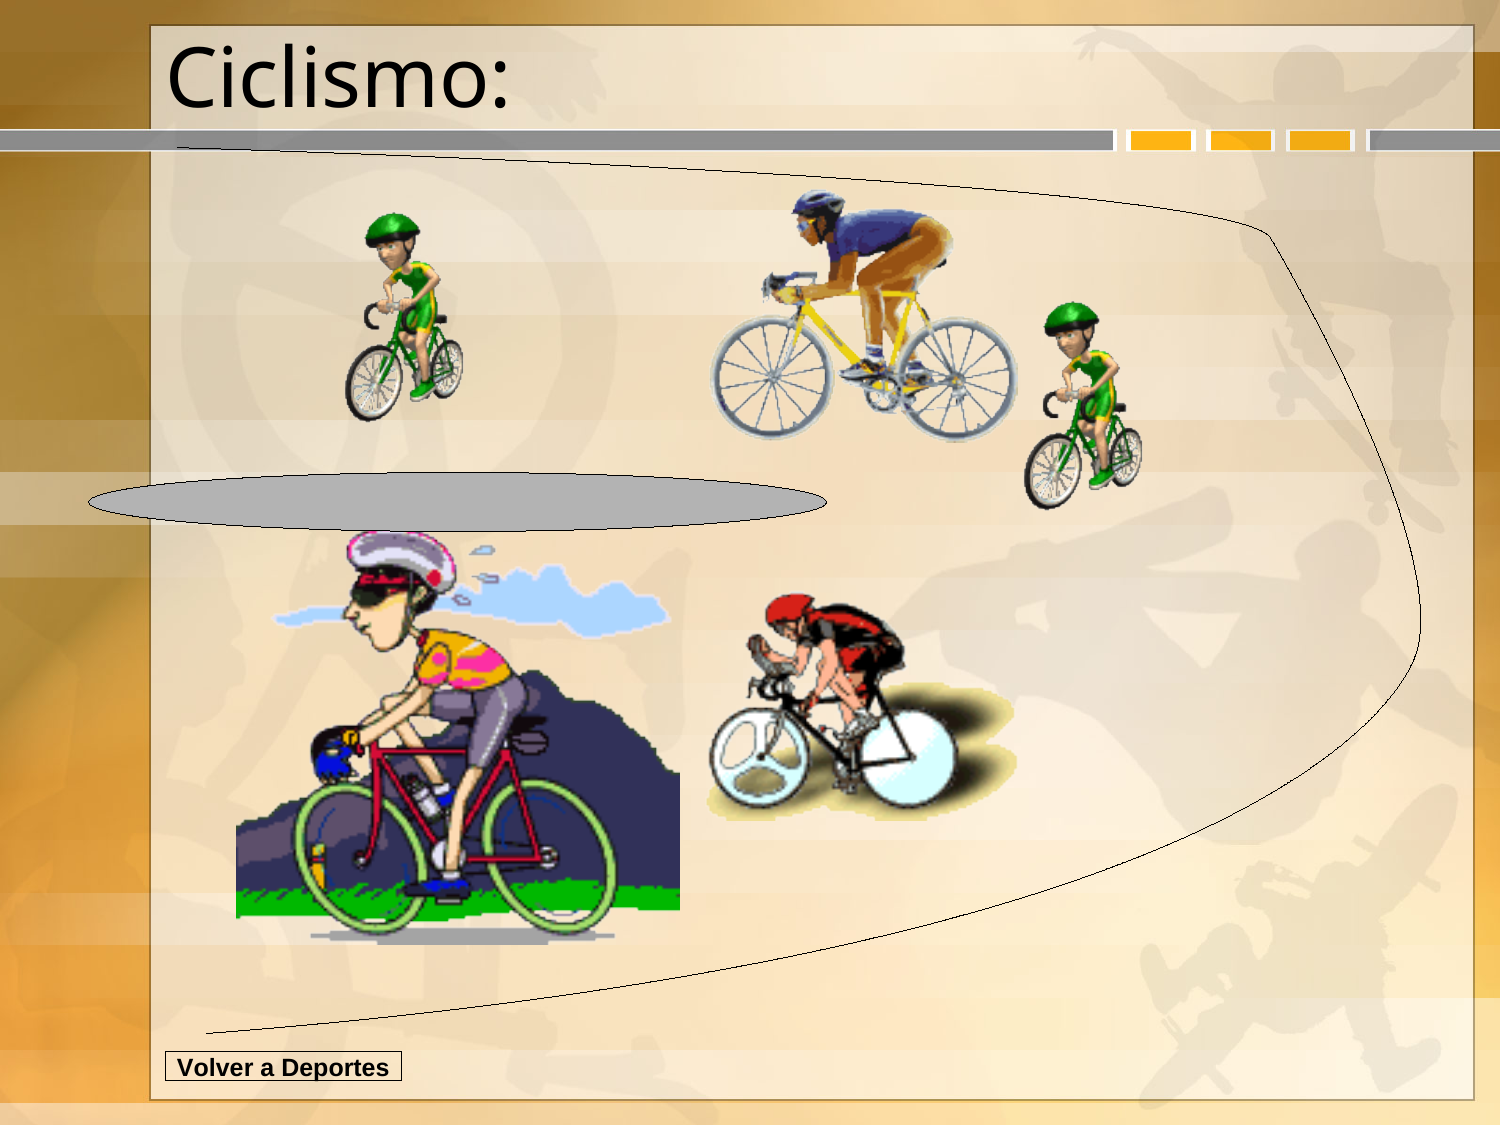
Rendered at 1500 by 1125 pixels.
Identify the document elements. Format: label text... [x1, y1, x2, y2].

text_box [88, 472, 827, 532]
text_box Volver a Deportes [165, 1051, 402, 1081]
picture [0, 0, 1500, 1125]
title Ciclismo: [149, 0, 1463, 151]
